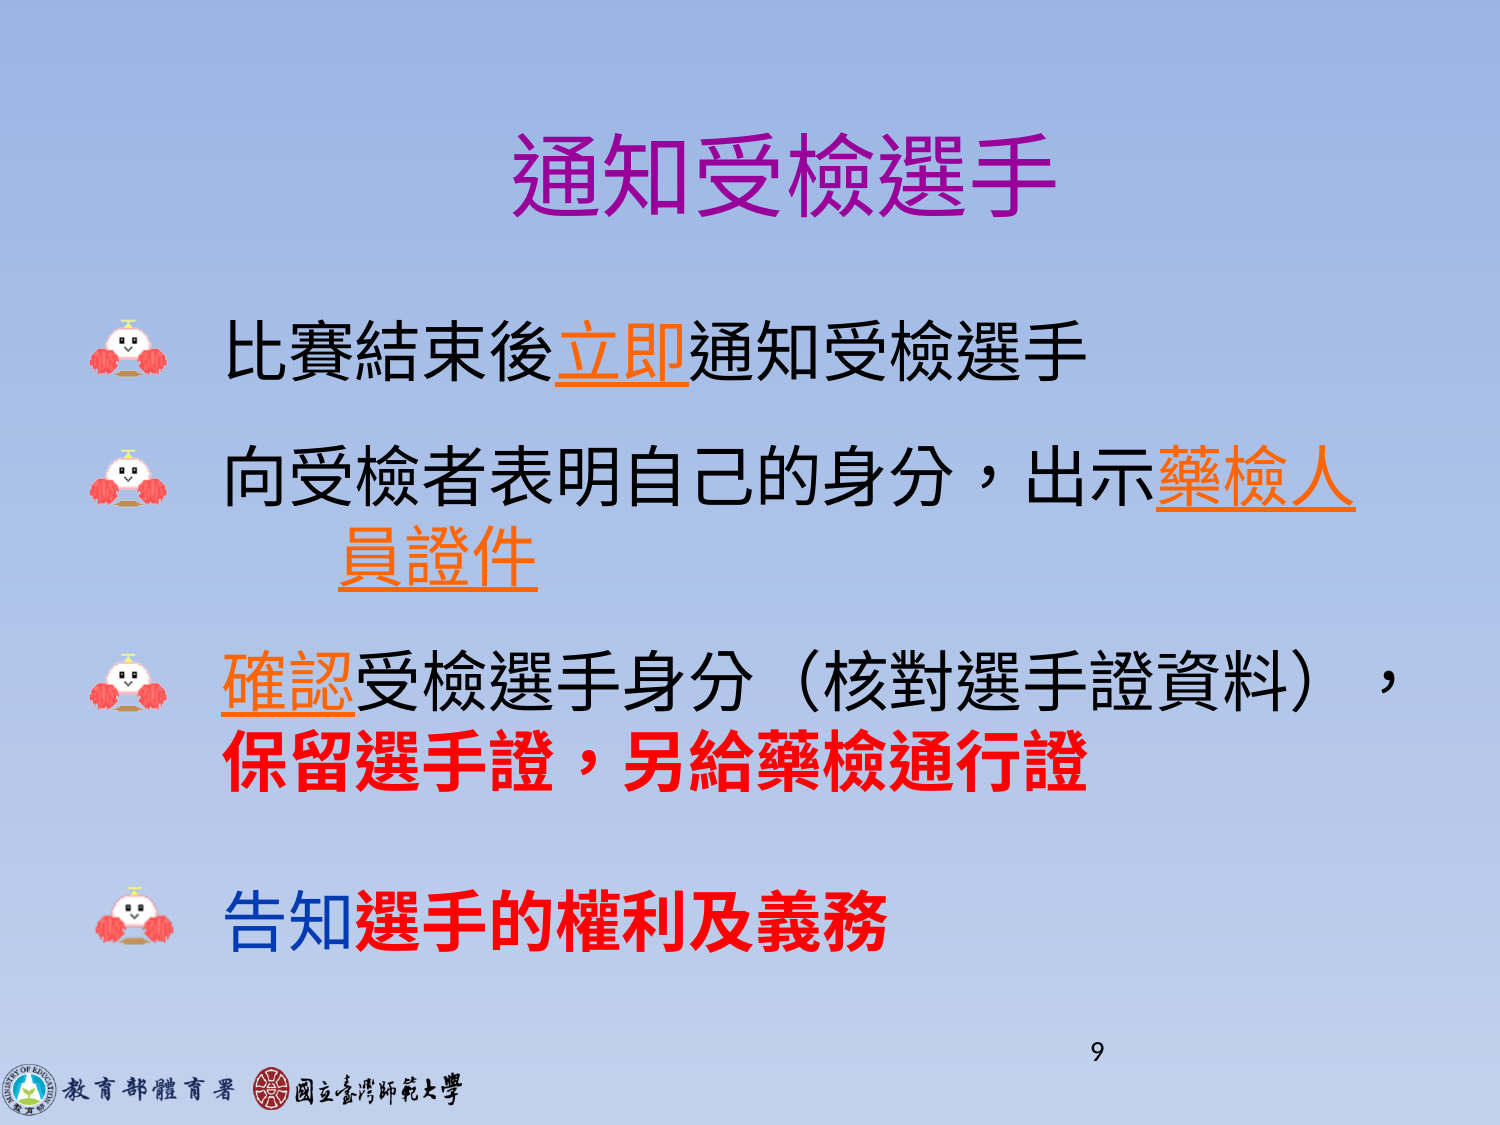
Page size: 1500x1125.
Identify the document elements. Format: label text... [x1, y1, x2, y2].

text_box 通知受檢選手 [110, 80, 1460, 268]
picture [85, 314, 172, 382]
picture [91, 881, 178, 949]
picture [85, 648, 172, 717]
picture [85, 444, 172, 512]
text_box 比賽結束後立即通知受檢選手 向受檢者表明自己的身分，出示藥檢人 員證件 確認受檢選手身分（核對選手證資料），保留選手證，另給藥檢通行證 告知選手的權利及義務 [206, 302, 1459, 1125]
